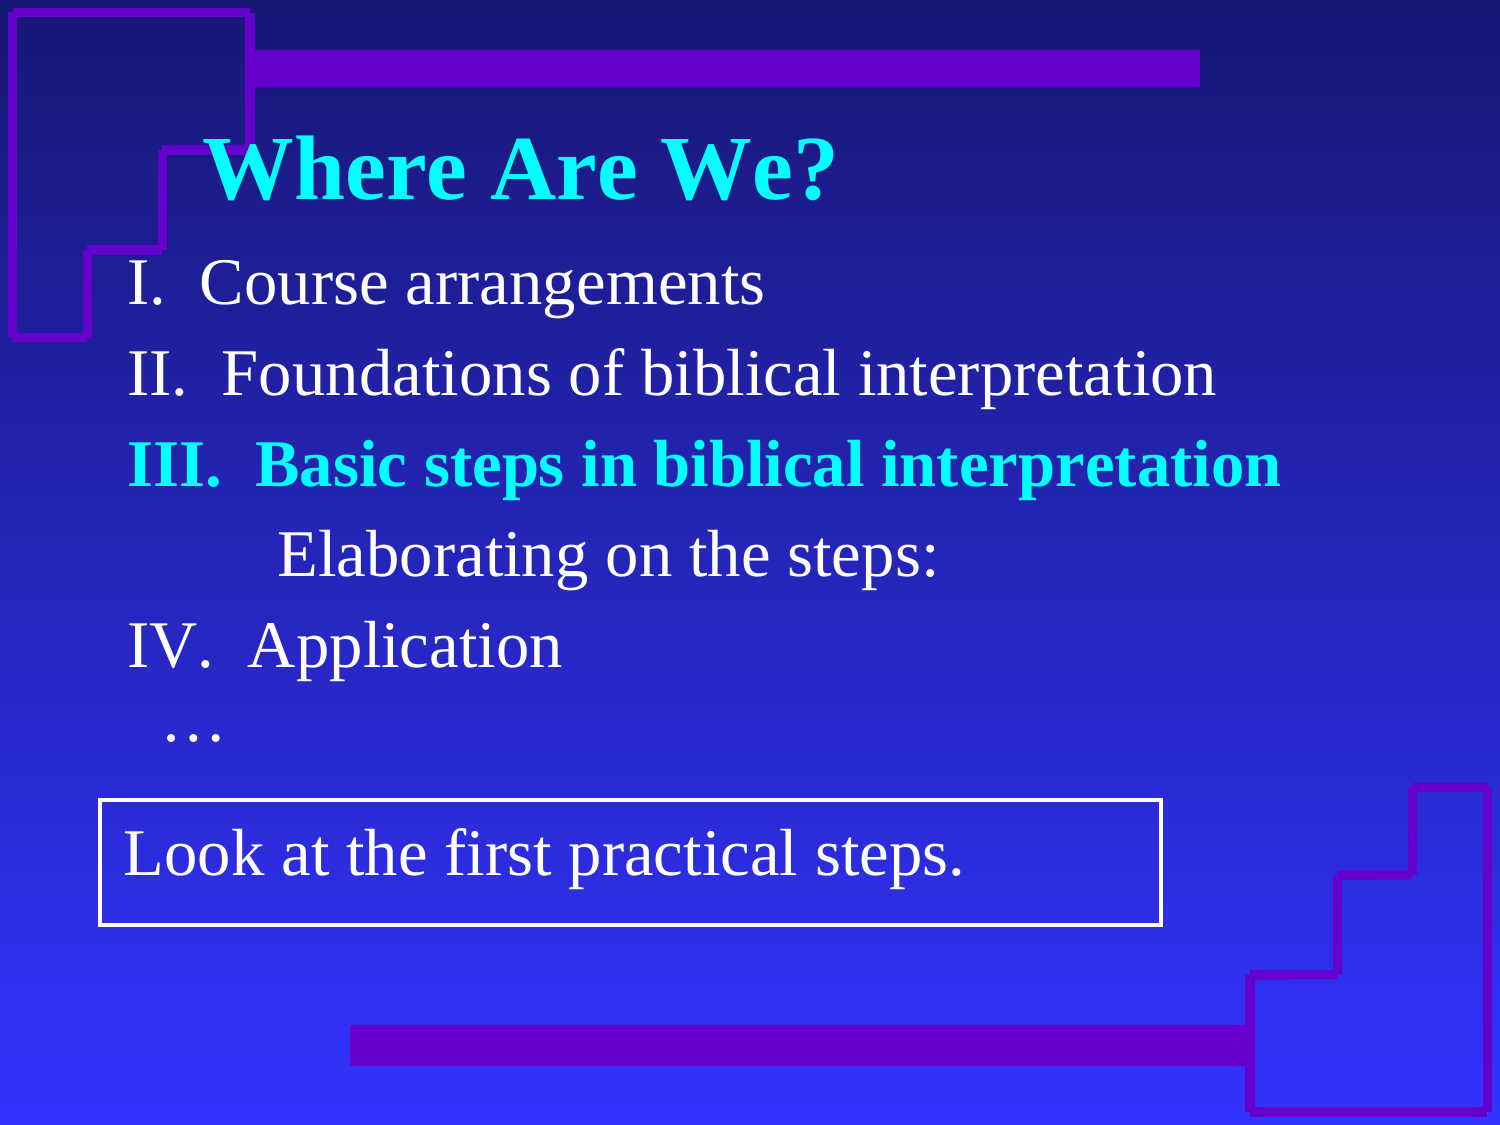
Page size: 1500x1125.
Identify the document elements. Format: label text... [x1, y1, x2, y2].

title Where Are We? [187, 74, 1463, 263]
text_box Look at the first practical steps. [108, 808, 1163, 912]
list I. Course arrangements II. Foundations of biblical interpretation III. Basic steps in biblical interpretation Elaborating on the steps: IV. Application … [112, 802, 1159, 808]
list I. Course arrangements II. Foundations of biblical interpretation III. Basic steps in biblical interpretation Elaborating on the steps: IV. Application … [112, 237, 1438, 913]
